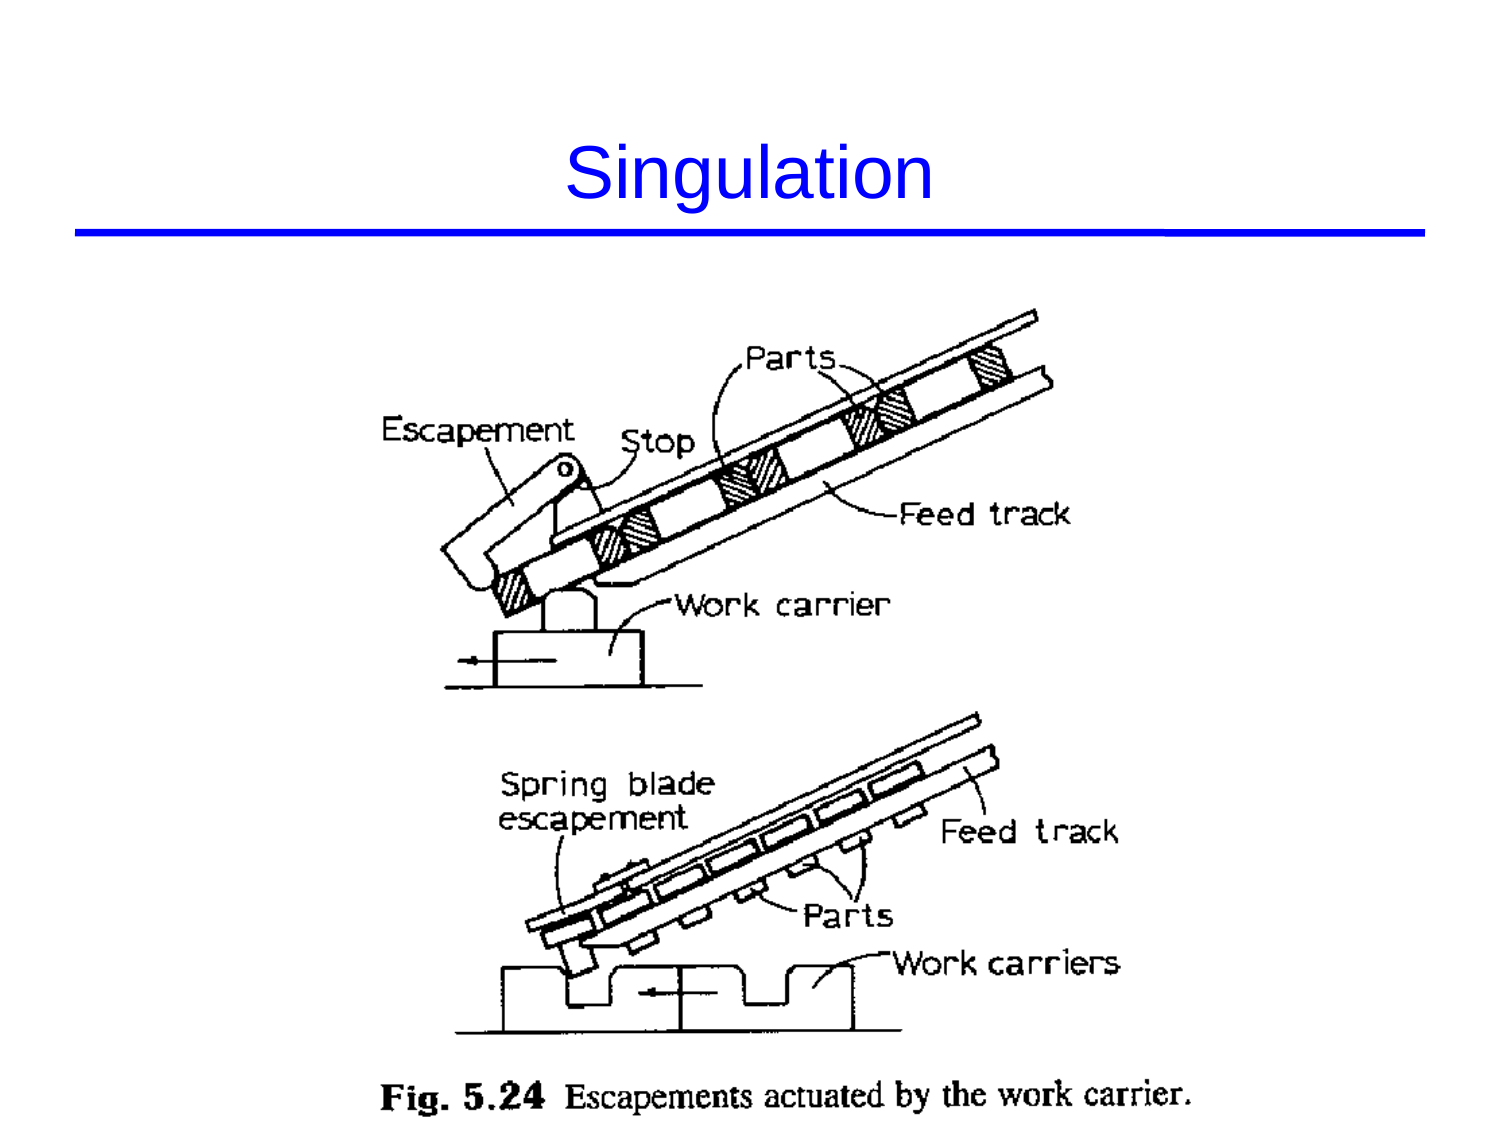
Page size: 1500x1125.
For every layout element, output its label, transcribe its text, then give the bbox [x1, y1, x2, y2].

title Singulation [112, 99, 1388, 238]
picture [362, 287, 1195, 1125]
